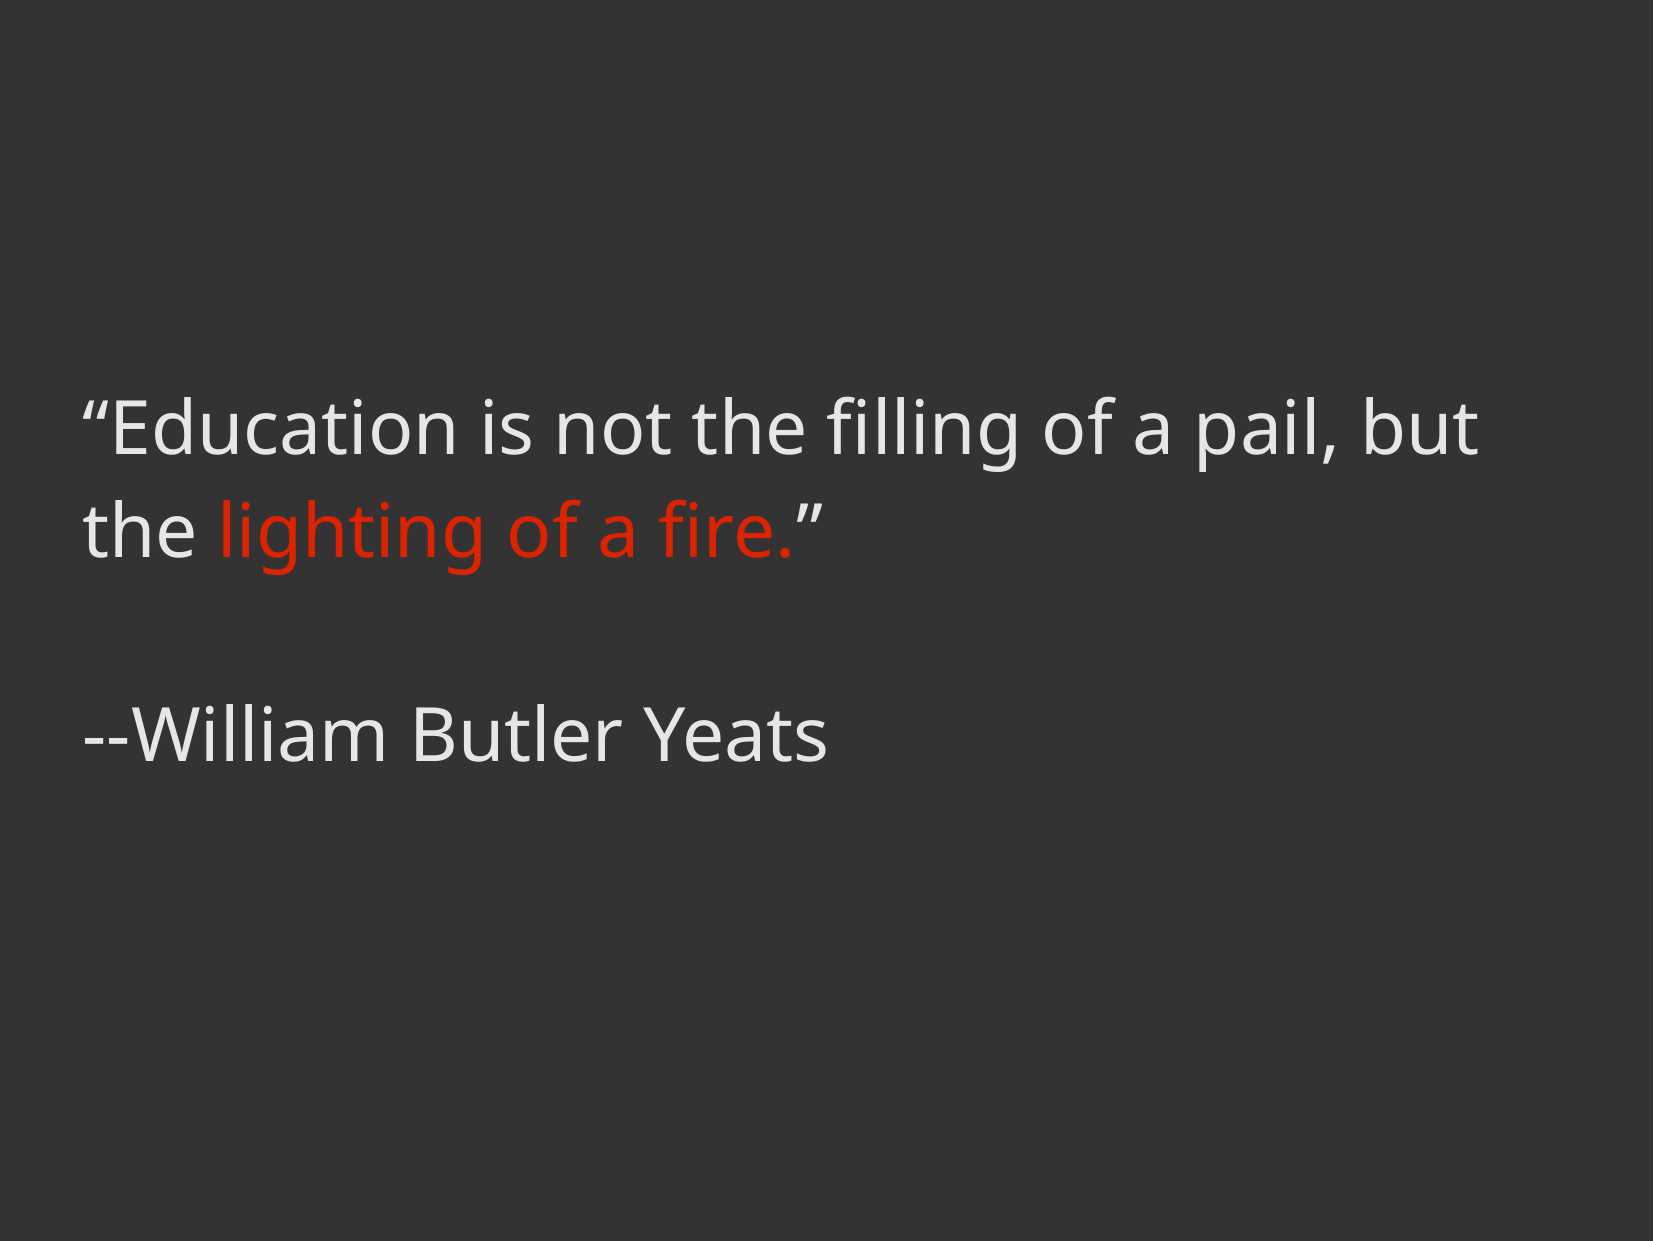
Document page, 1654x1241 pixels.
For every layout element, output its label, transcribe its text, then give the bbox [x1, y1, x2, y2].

subtitle “Education is not the filling of a pail, but the lighting of a fire.” --William Butler Yeats [82, 56, 1571, 1102]
